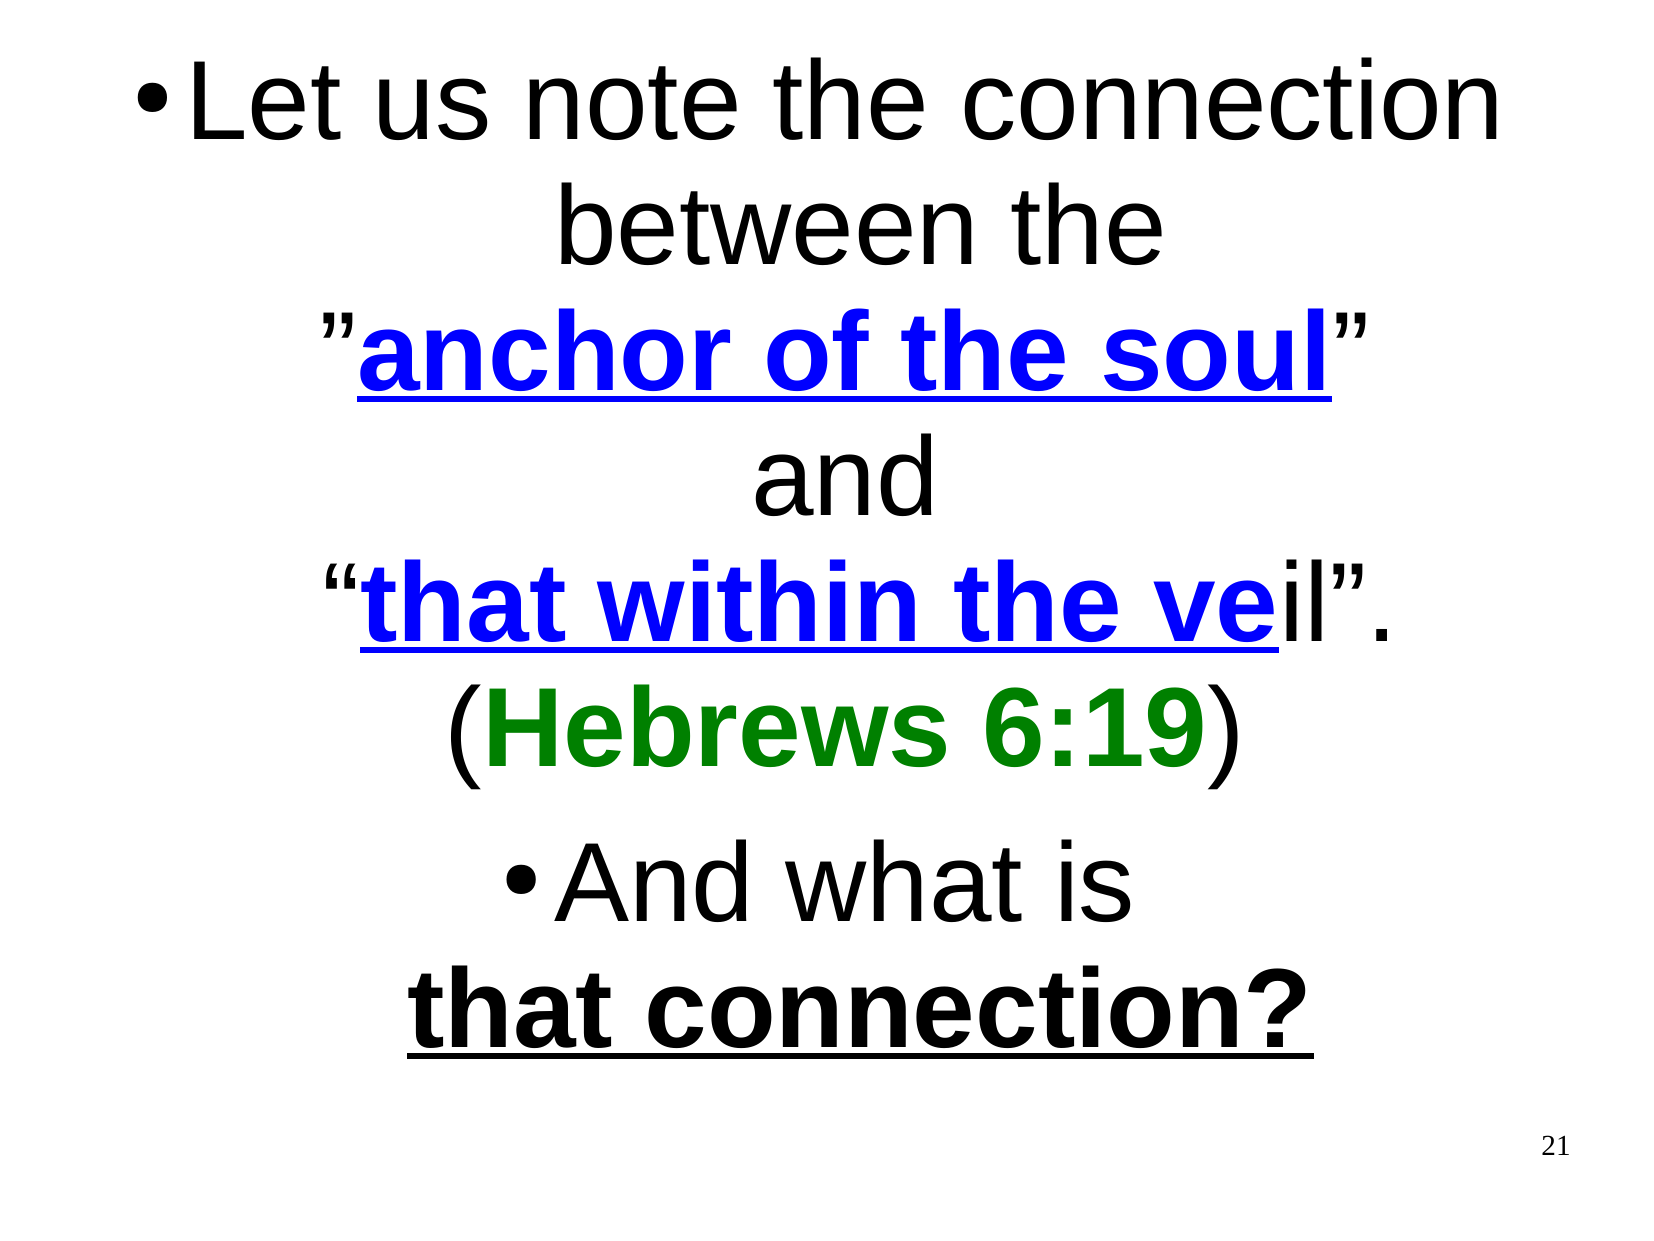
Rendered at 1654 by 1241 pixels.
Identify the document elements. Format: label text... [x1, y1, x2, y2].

list Let us note the connection between the ”anchor of the soul” and “that within the veil”. (Hebrews 6:19) And what is that connection? [37, 37, 1613, 1238]
